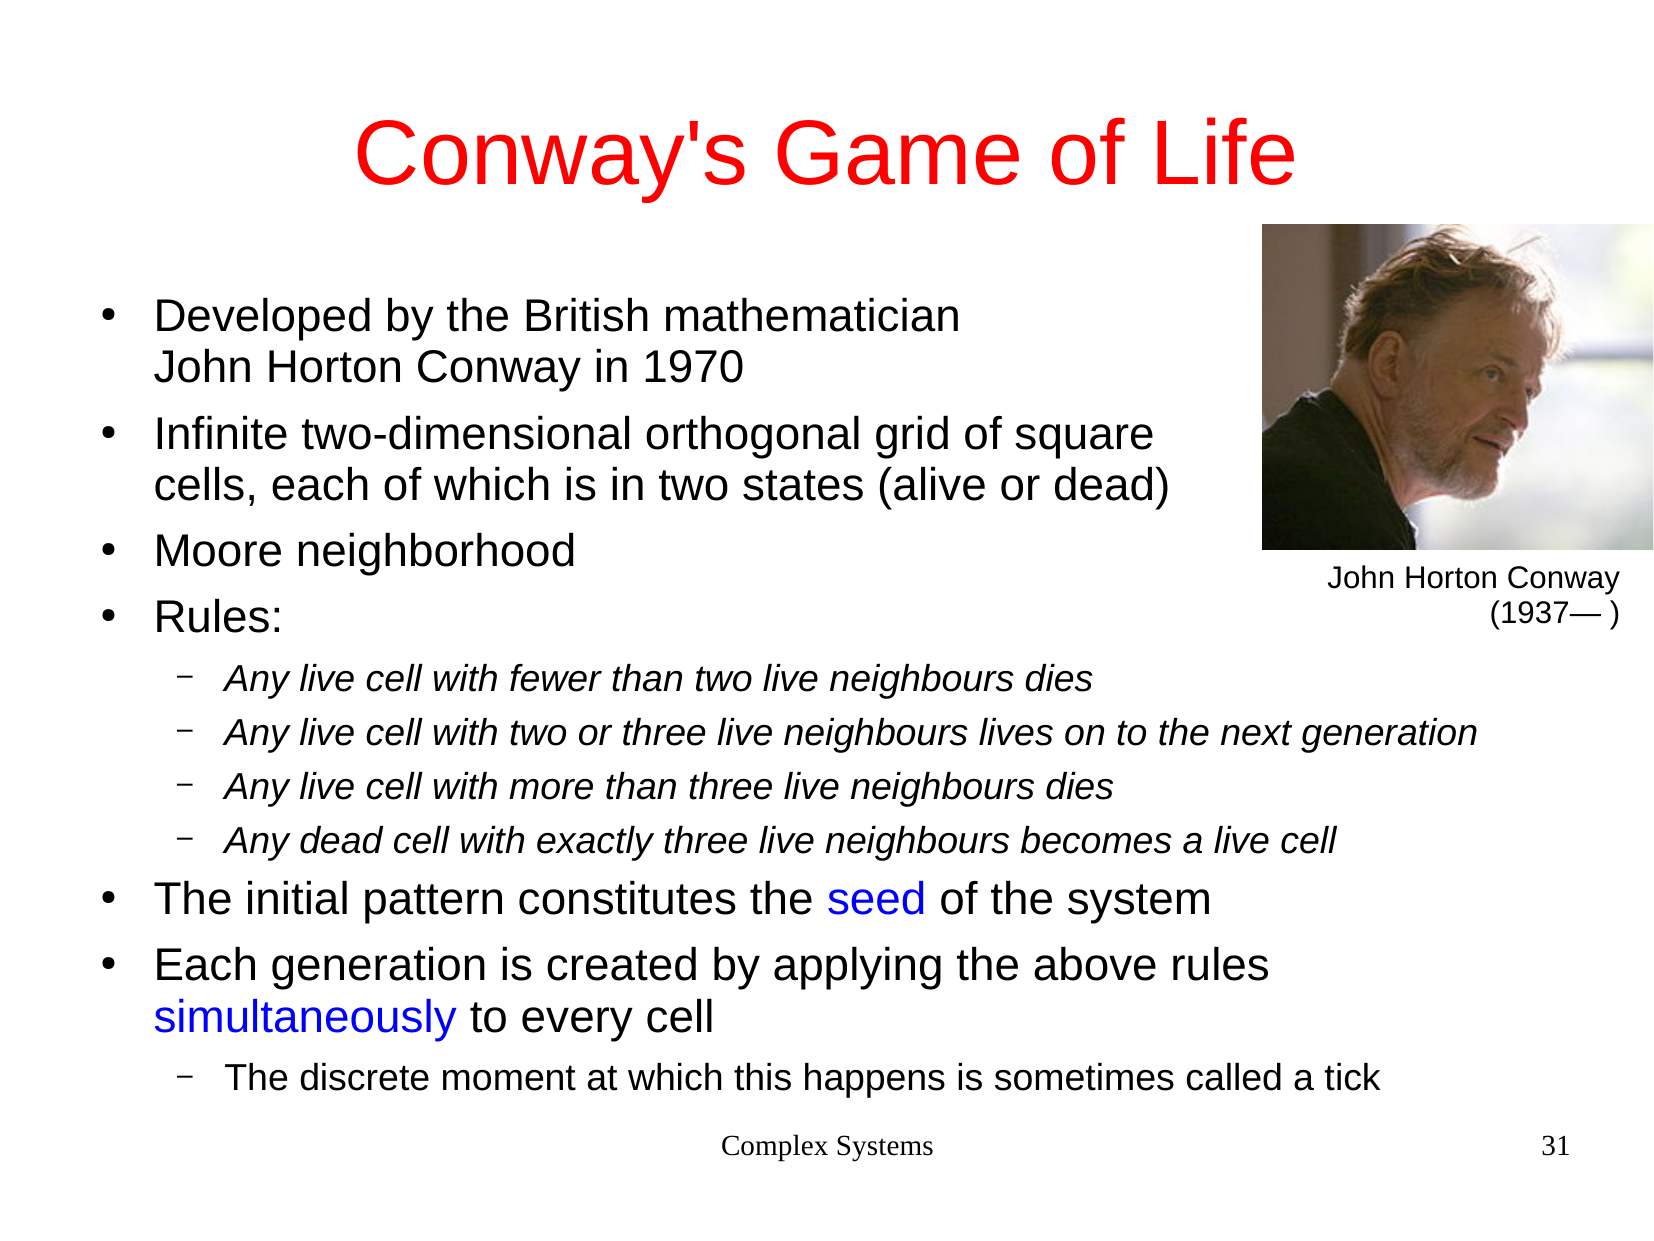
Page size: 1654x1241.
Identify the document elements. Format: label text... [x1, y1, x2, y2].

list Developed by the British mathematician John Horton Conway in 1970 Infinite two-dimensional orthogonal grid of square cells, each of which is in two states (alive or dead) Moore neighborhood Rules: Any live cell with fewer than two live neighbours dies Any live cell with two or three live neighbours lives on to the next generation Any live cell with more than three live neighbours dies Any dead cell with exactly three live neighbours becomes a live cell The initial pattern constitutes the seed of the system Each generation is created by applying the above rules simultaneously to every cell The discrete moment at which this happens is sometimes called a tick [82, 290, 1571, 1109]
picture [1262, 224, 1654, 550]
title Conway's Game of Life [82, 49, 1571, 257]
text_box John Horton Conway (1937— ) [1312, 553, 1636, 639]
